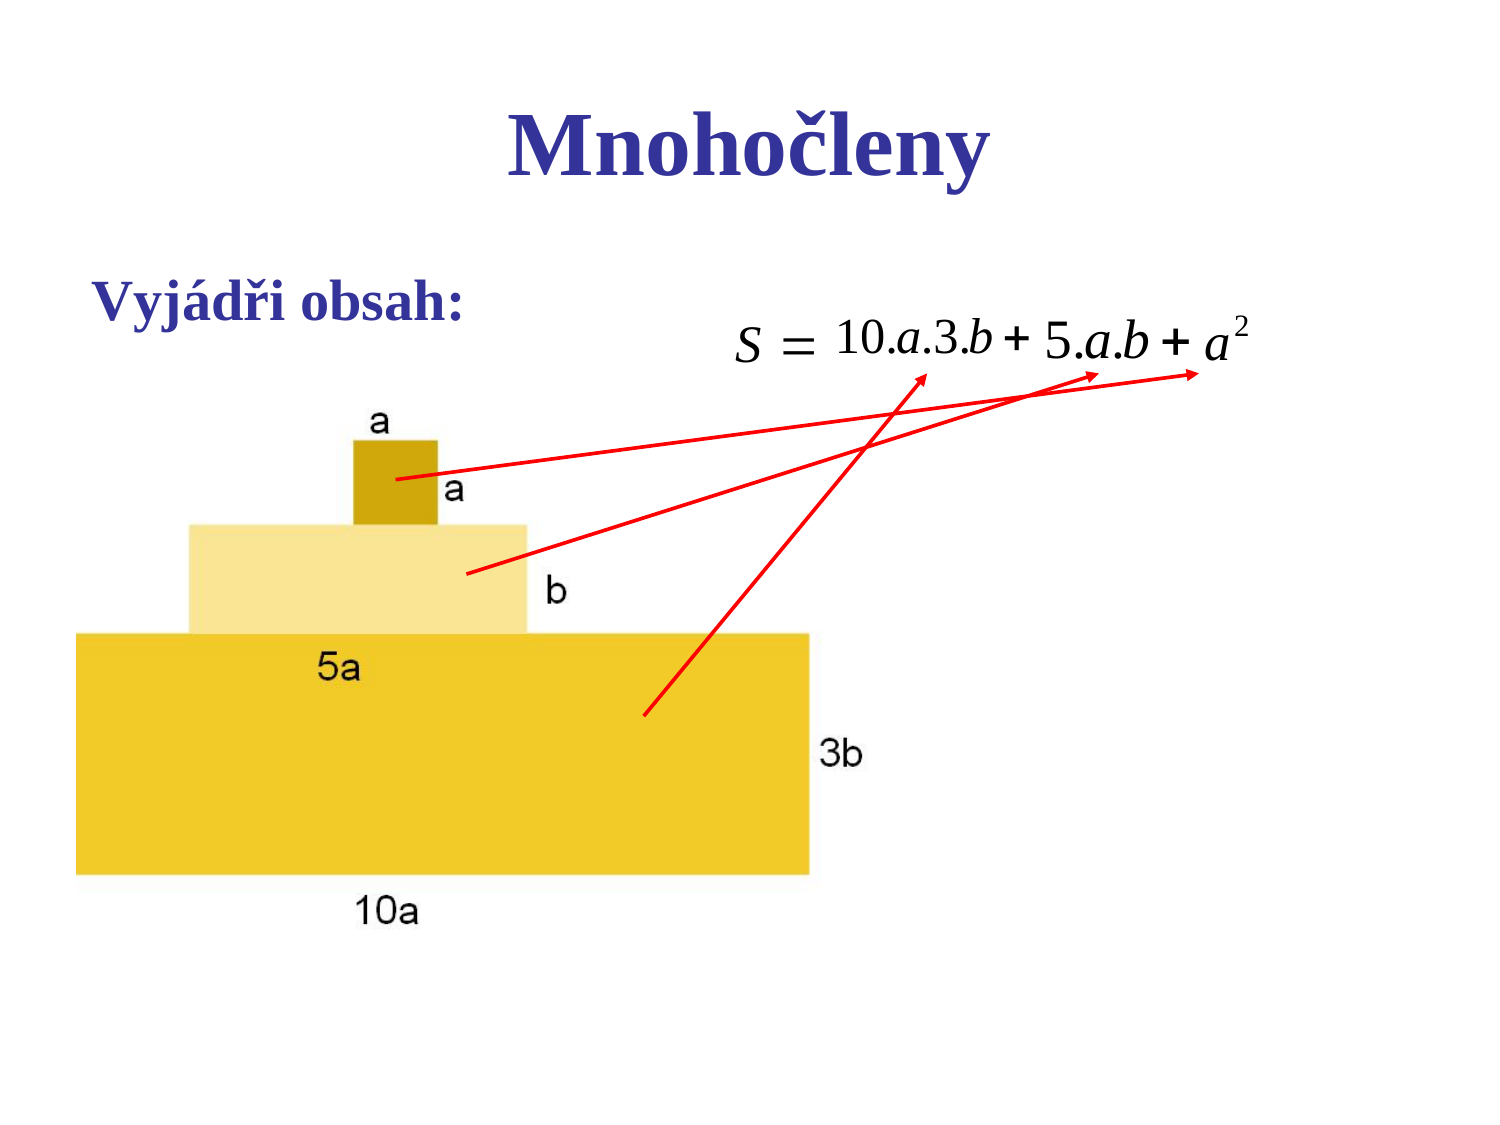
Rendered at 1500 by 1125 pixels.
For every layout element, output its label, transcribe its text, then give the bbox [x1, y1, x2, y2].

picture [76, 408, 868, 930]
chart [726, 314, 815, 376]
title Mnohočleny [75, 45, 1426, 233]
chart [832, 302, 1258, 374]
text_box Vyjádři obsah: [76, 245, 739, 350]
